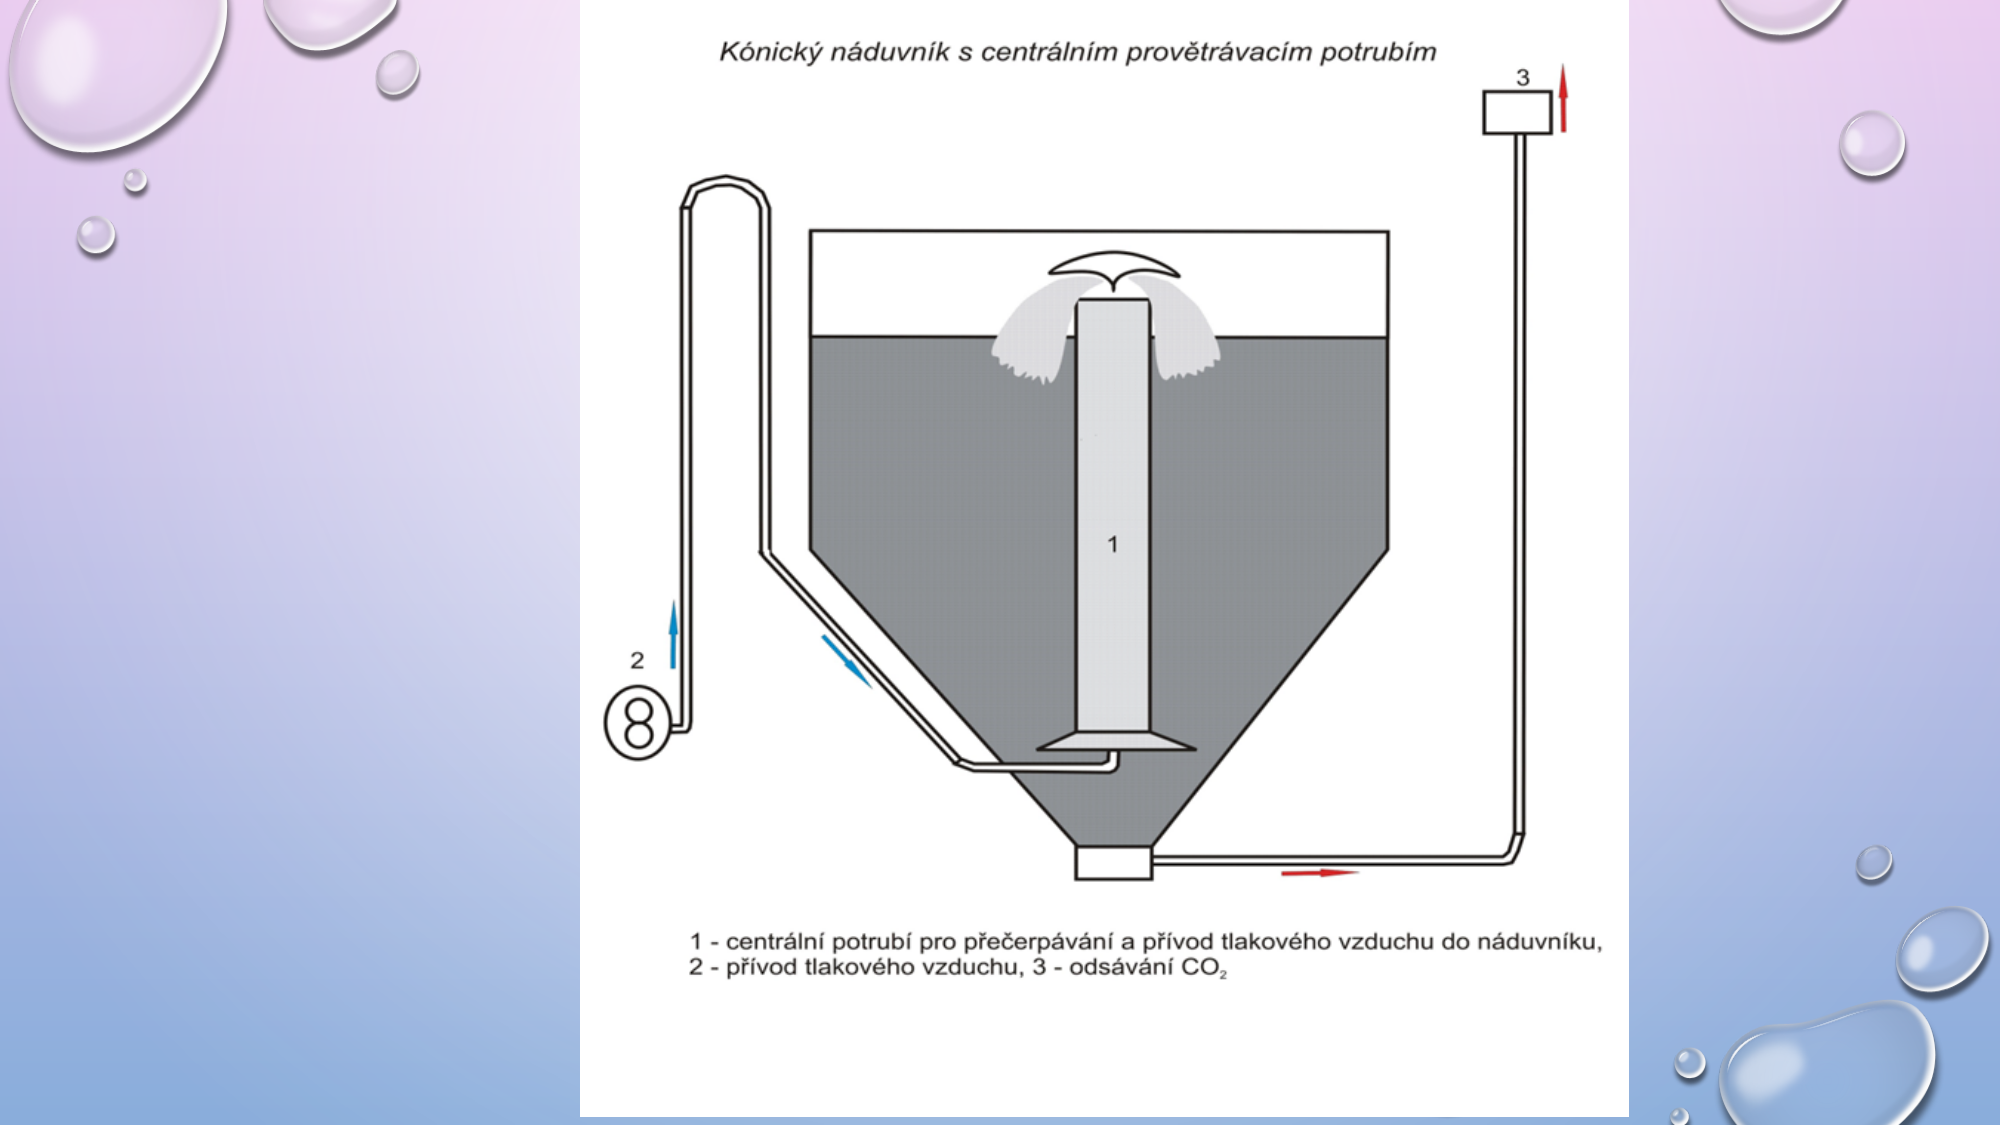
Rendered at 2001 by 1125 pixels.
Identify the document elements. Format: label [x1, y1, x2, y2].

title [1629, 101, 1851, 364]
picture [580, 0, 1629, 1117]
title [149, 101, 580, 364]
